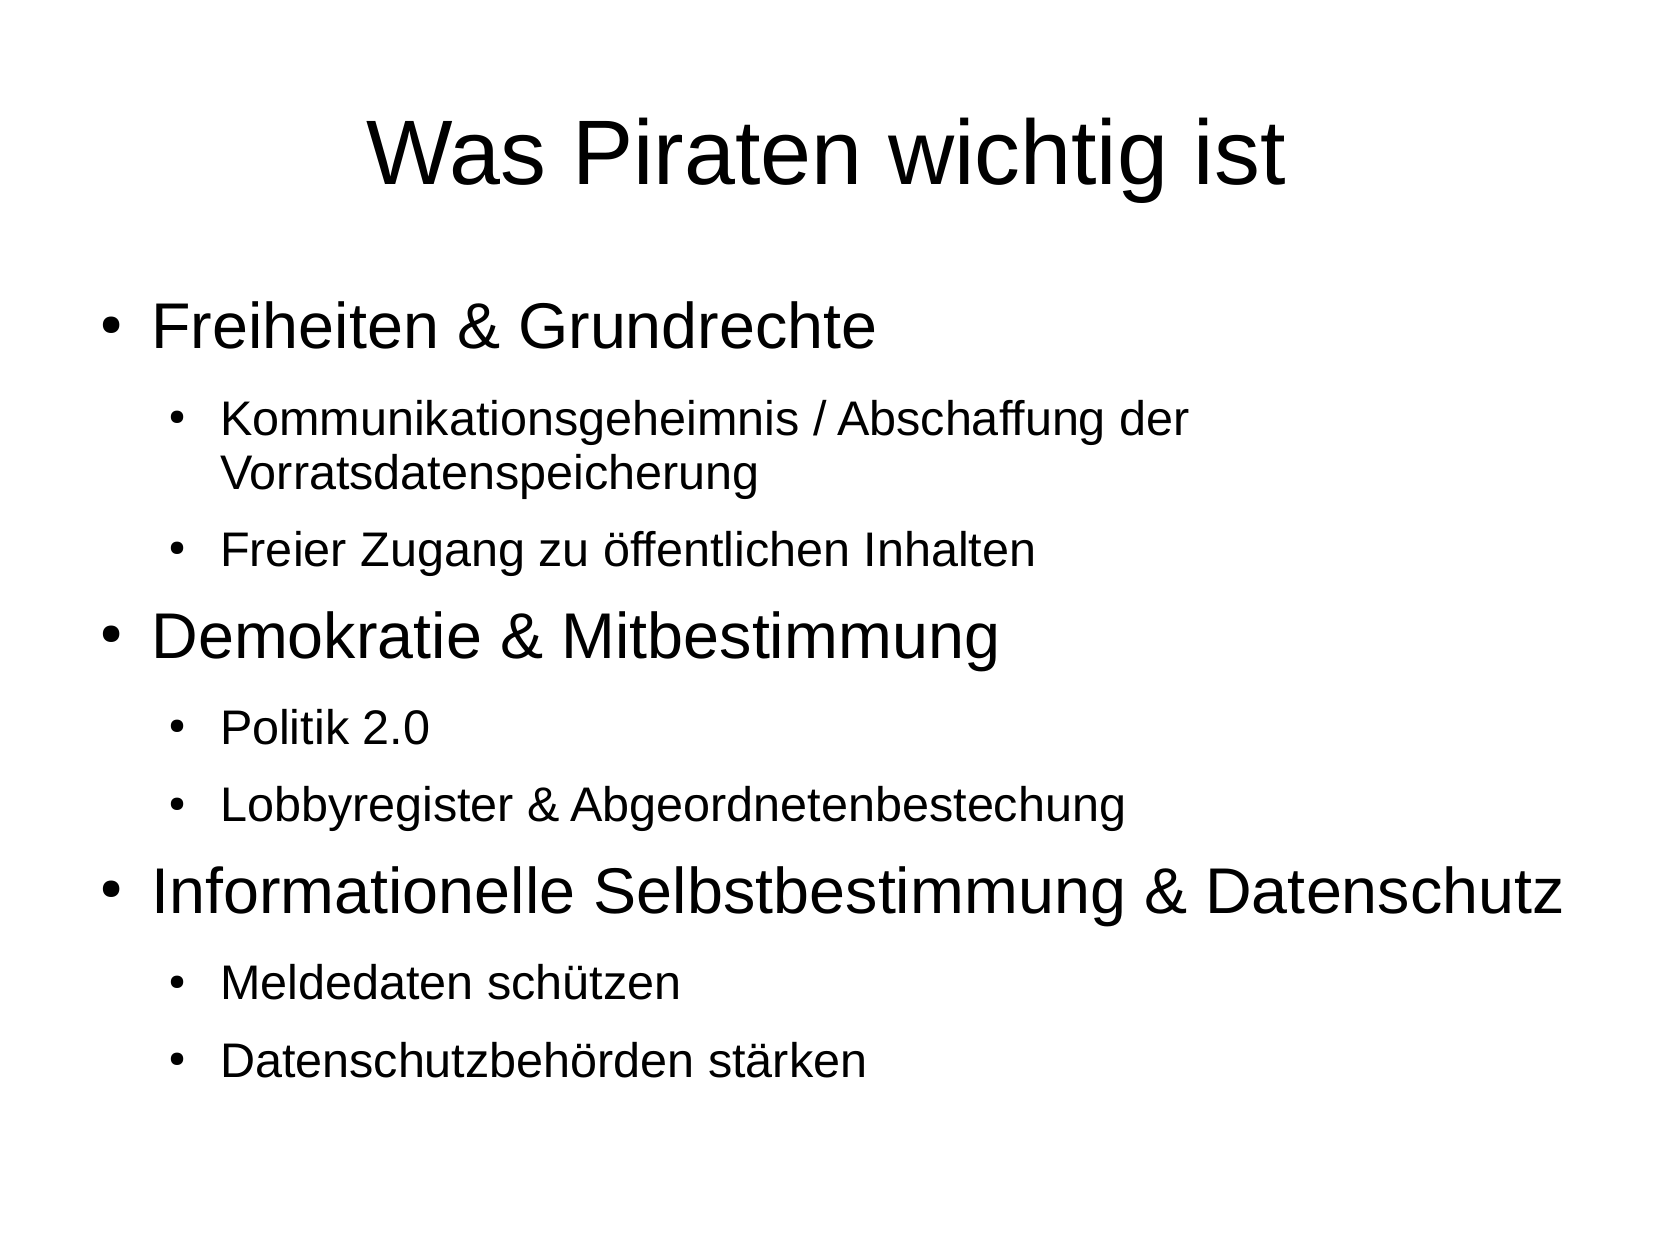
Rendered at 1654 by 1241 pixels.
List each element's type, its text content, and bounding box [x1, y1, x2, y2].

title Was Piraten wichtig ist [82, 49, 1571, 257]
list Freiheiten & Grundrechte Kommunikationsgeheimnis / Abschaffung der Vorratsdatenspeicherung Freier Zugang zu öffentlichen Inhalten Demokratie & Mitbestimmung Politik 2.0 Lobbyregister & Abgeordnetenbestechung Informationelle Selbstbestimmung & Datenschutz Meldedaten schützen Datenschutzbehörden stärken [82, 290, 1571, 1109]
